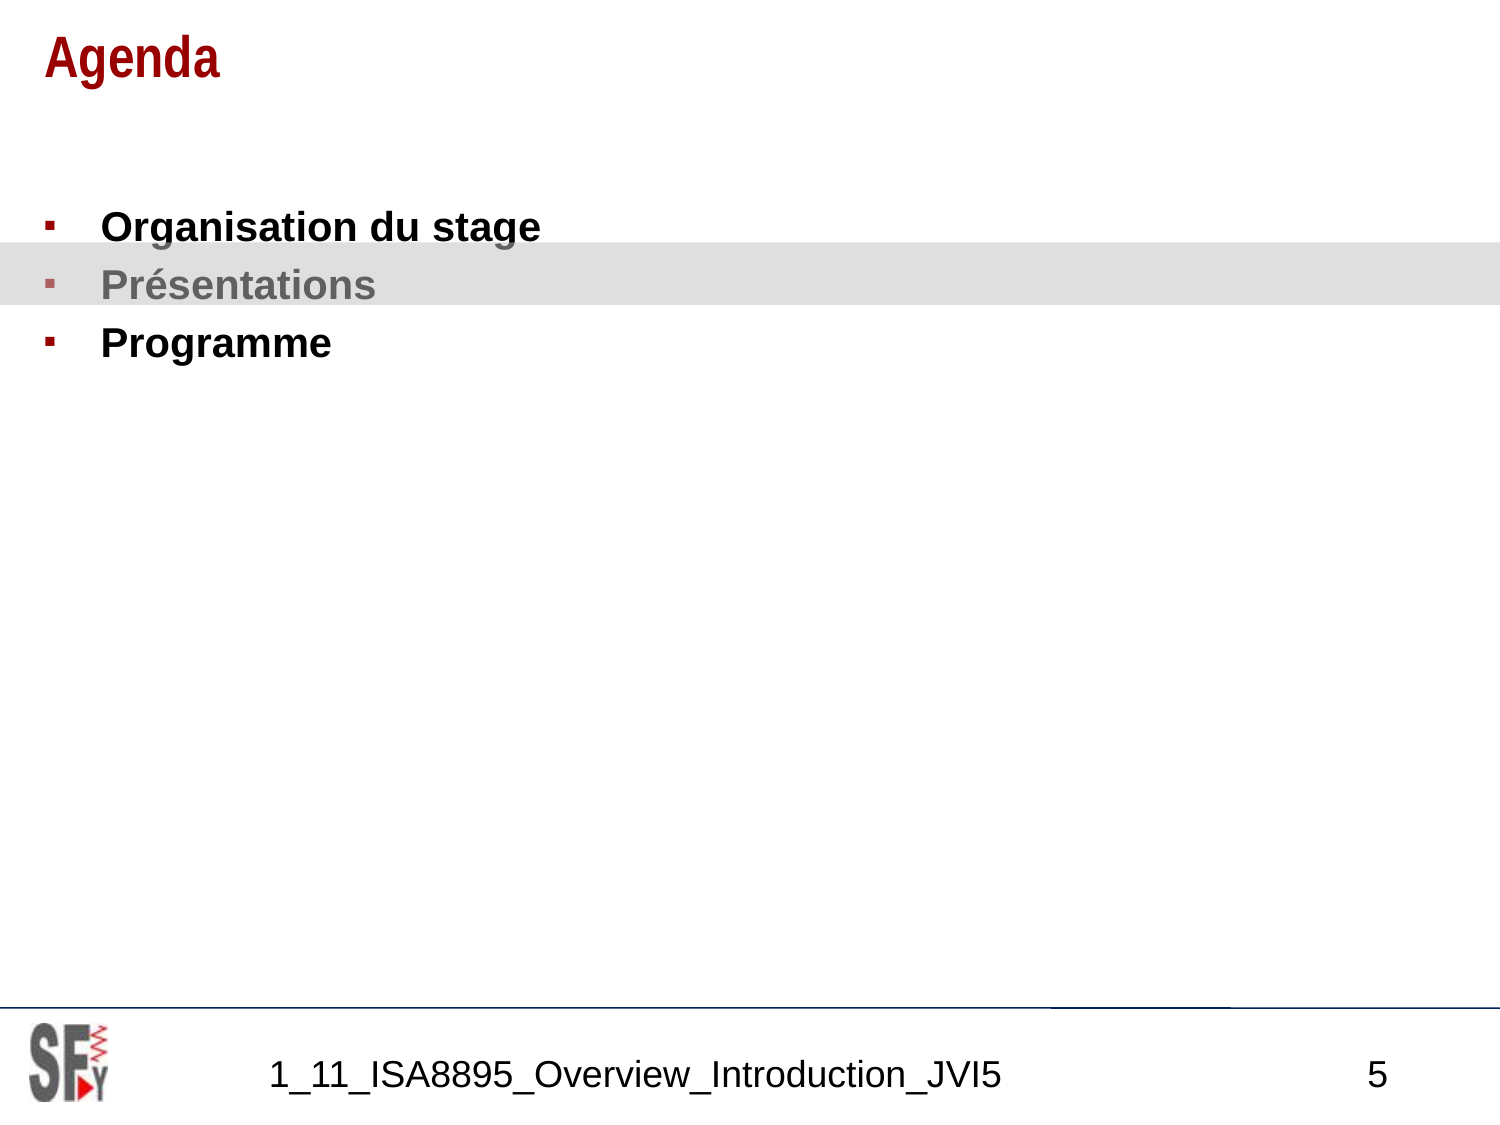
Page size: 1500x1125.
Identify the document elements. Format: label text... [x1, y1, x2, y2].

list Organisation du stage Présentations Programme [29, 184, 1471, 242]
slide_number <numéro> [1352, 1034, 1490, 1103]
footer 1_11_ISA8895_Overview_Introduction_JVI5 [253, 1034, 1336, 1103]
list Organisation du stage Présentations Programme [29, 305, 1471, 988]
picture [29, 1023, 108, 1102]
text_box [0, 242, 1500, 305]
title Agenda [29, 12, 1471, 138]
